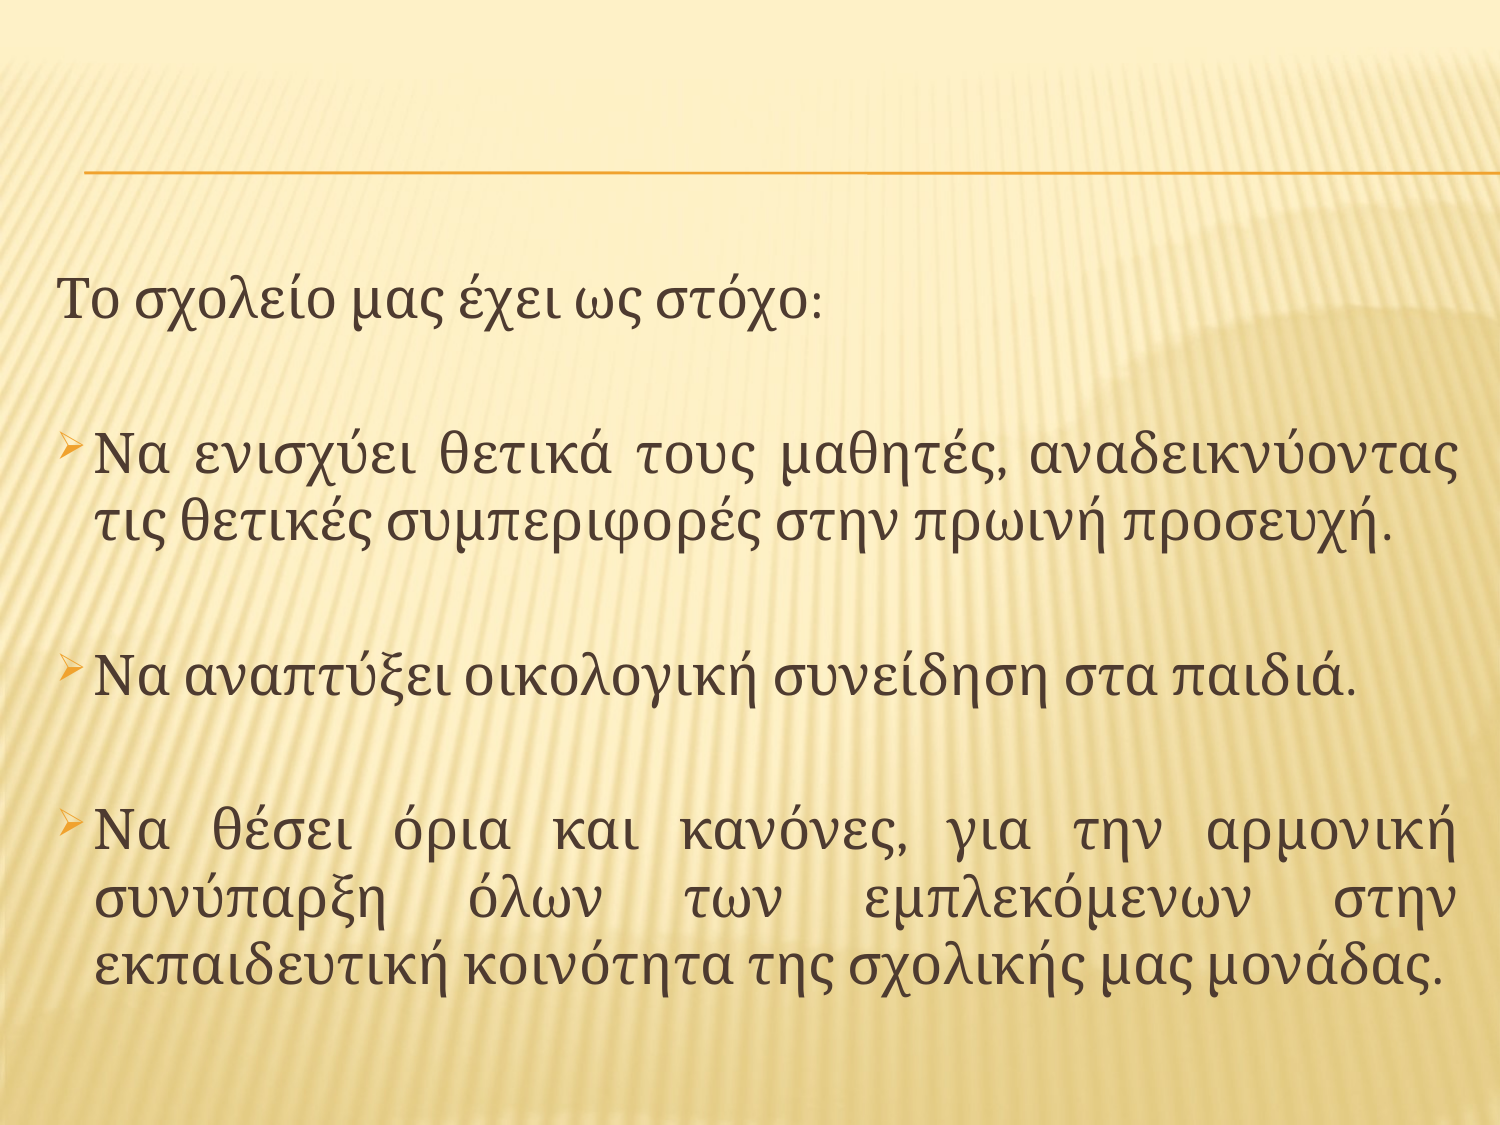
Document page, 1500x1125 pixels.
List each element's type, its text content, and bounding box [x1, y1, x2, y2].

list Το σχολείο μας έχει ως στόχο: Να ενισχύει θετικά τους μαθητές, αναδεικνύοντας τις θετικές συμπεριφορές στην πρωινή προσευχή. Να αναπτύξει οικολογική συνείδηση στα παιδιά. Να θέσει όρια και κανόνες, για την αρμονική συνύπαρξη όλων των εμπλεκόμενων στην εκπαιδευτική κοινότητα της σχολικής μας μονάδας. [41, 254, 1475, 1035]
picture [0, 0, 1500, 1125]
